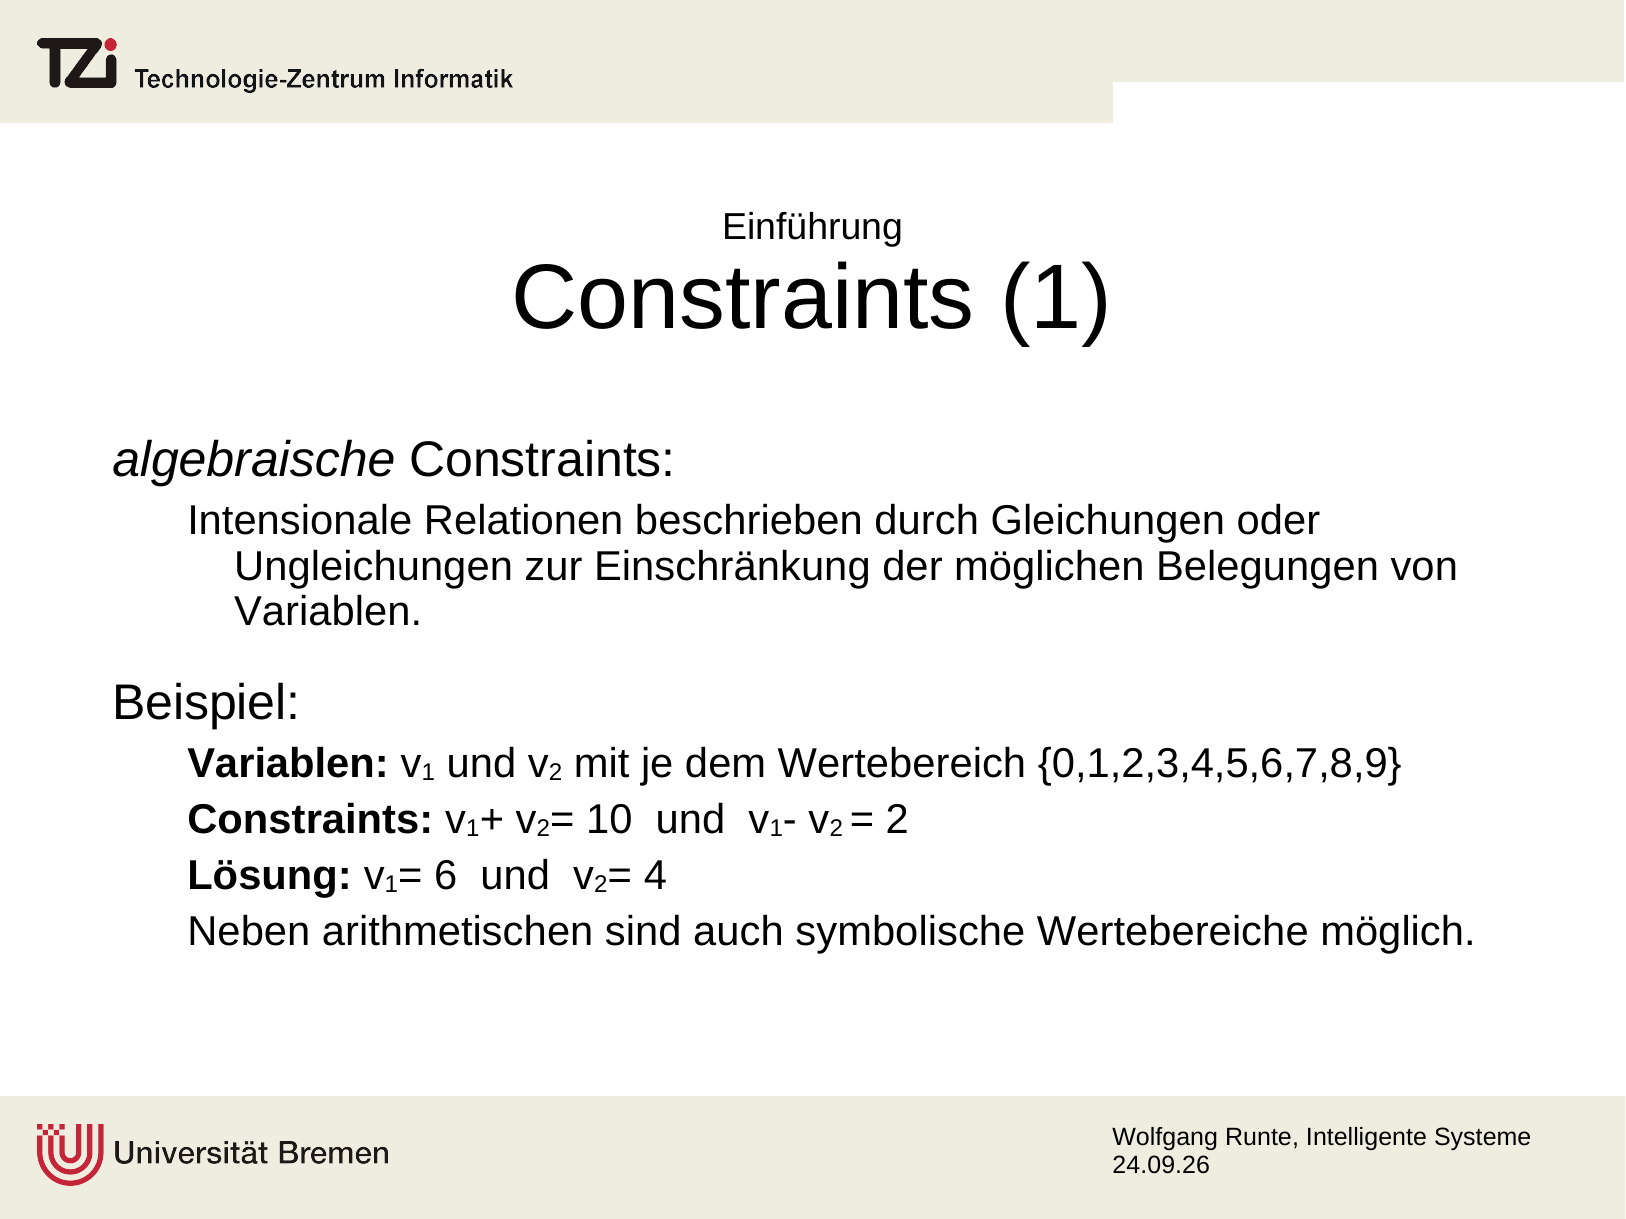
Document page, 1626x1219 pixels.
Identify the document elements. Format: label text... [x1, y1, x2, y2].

title Einführung Constraints (1) [112, 162, 1513, 393]
list algebraische Constraints: Intensionale Relationen beschrieben durch Gleichungen oder Ungleichungen zur Einschränkung der möglichen Belegungen von Variablen. Beispiel: Variablen: v1 und v2 mit je dem Wertebereich {0,1,2,3,4,5,6,7,8,9} Constraints: v1+ v2= 10 und v1- v2 = 2 Lösung: v1= 6 und v2= 4 Neben arithmetischen sind auch symbolische Wertebereiche möglich. [112, 433, 1586, 1070]
picture [37, 1124, 388, 1186]
picture [37, 38, 513, 93]
